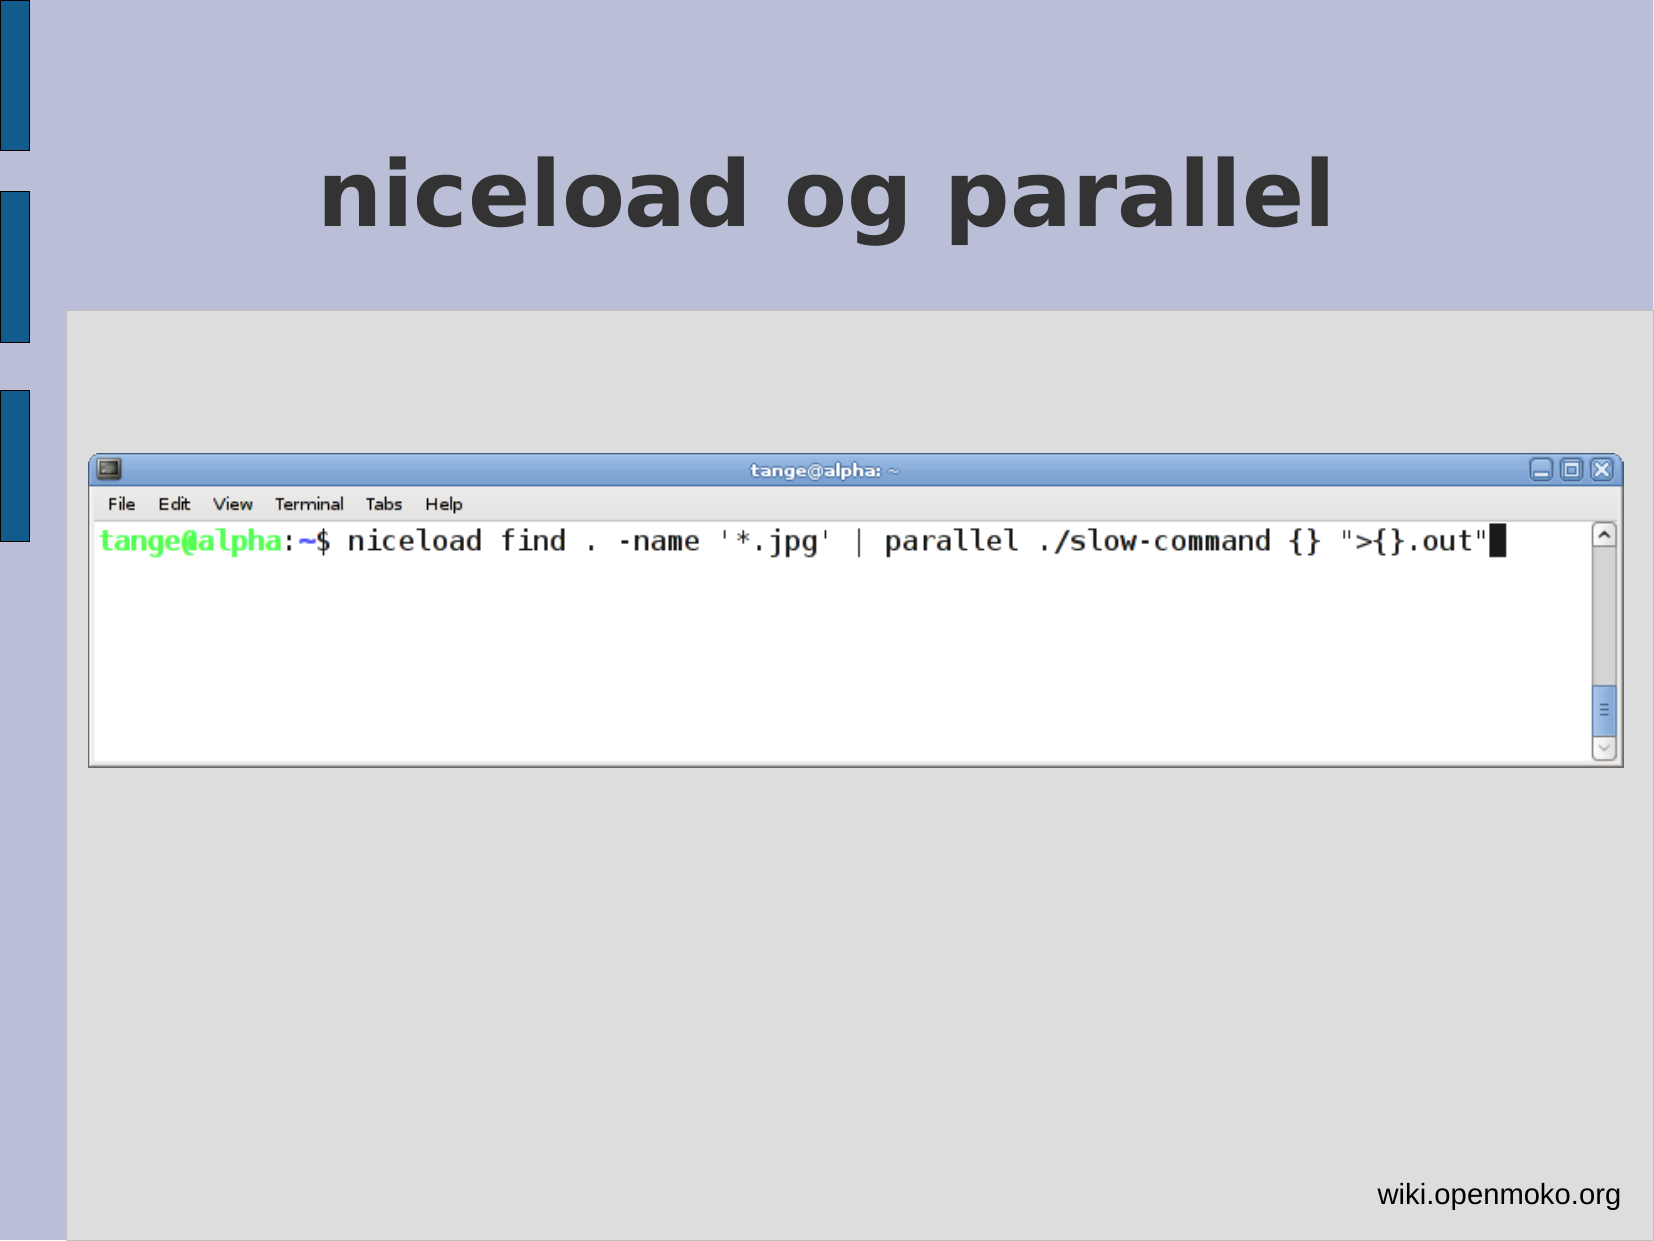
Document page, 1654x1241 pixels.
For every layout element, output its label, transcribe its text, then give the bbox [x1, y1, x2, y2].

picture [88, 453, 1624, 768]
title niceload og parallel [121, 91, 1534, 299]
